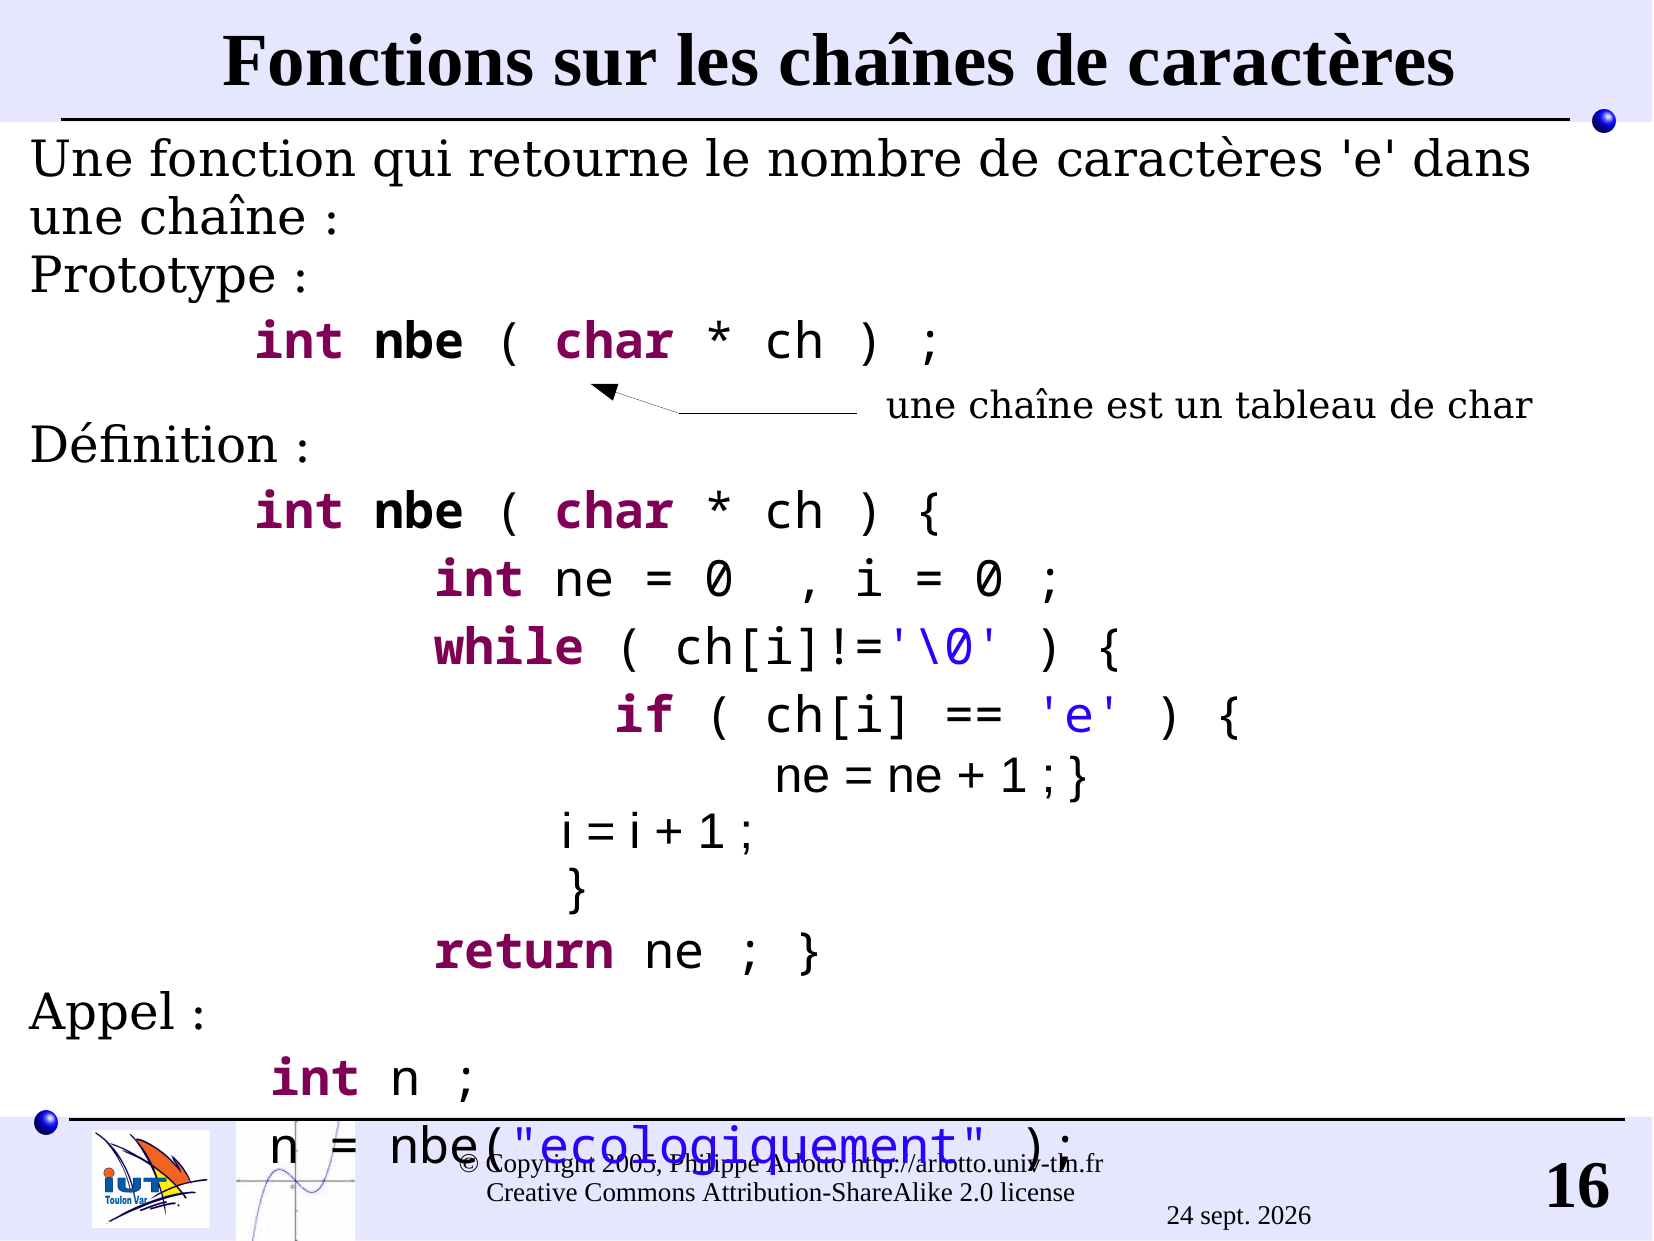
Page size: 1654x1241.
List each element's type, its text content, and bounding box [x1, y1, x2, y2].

title Fonctions sur les chaînes de caractères [95, 11, 1585, 110]
picture [236, 1121, 355, 1241]
text_box Une fonction qui retourne le nombre de caractères 'e' dans une chaîne : Prototype : int nbe ( char * ch ) ; Définition : int nbe ( char * ch ) { int ne = 0 , i = 0 ; while ( ch[i]!='\0' ) { if ( ch[i] == 'e' ) { ne = ne + 1 ; } i = i + 1 ; } return ne ; } Appel : int n ; n = nbe("ecologiquement" ); [29, 129, 1534, 1098]
text_box une chaîne est un tableau de char [885, 383, 1534, 428]
